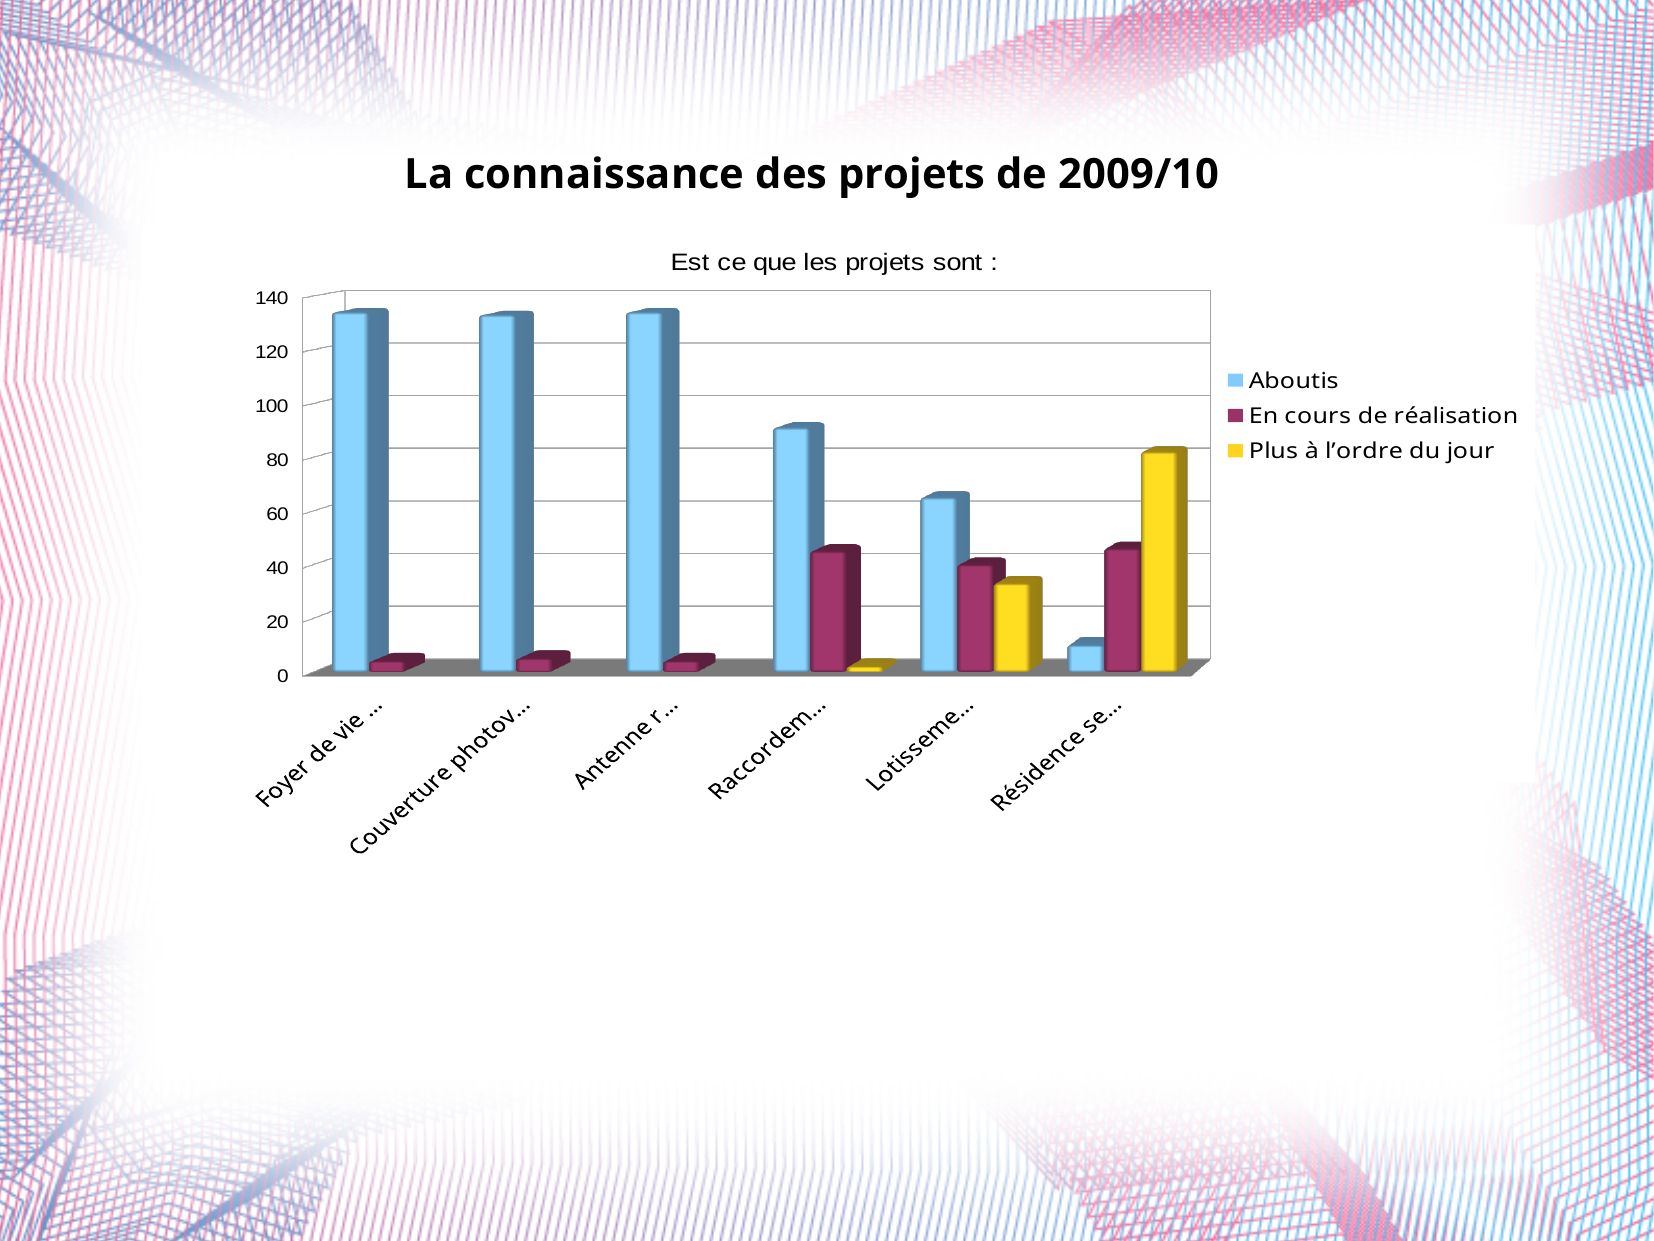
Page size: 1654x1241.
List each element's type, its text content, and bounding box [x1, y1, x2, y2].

title La connaissance des projets de 2009/10 [82, 49, 1571, 257]
chart [141, 224, 1536, 862]
picture [0, 0, 1654, 1241]
